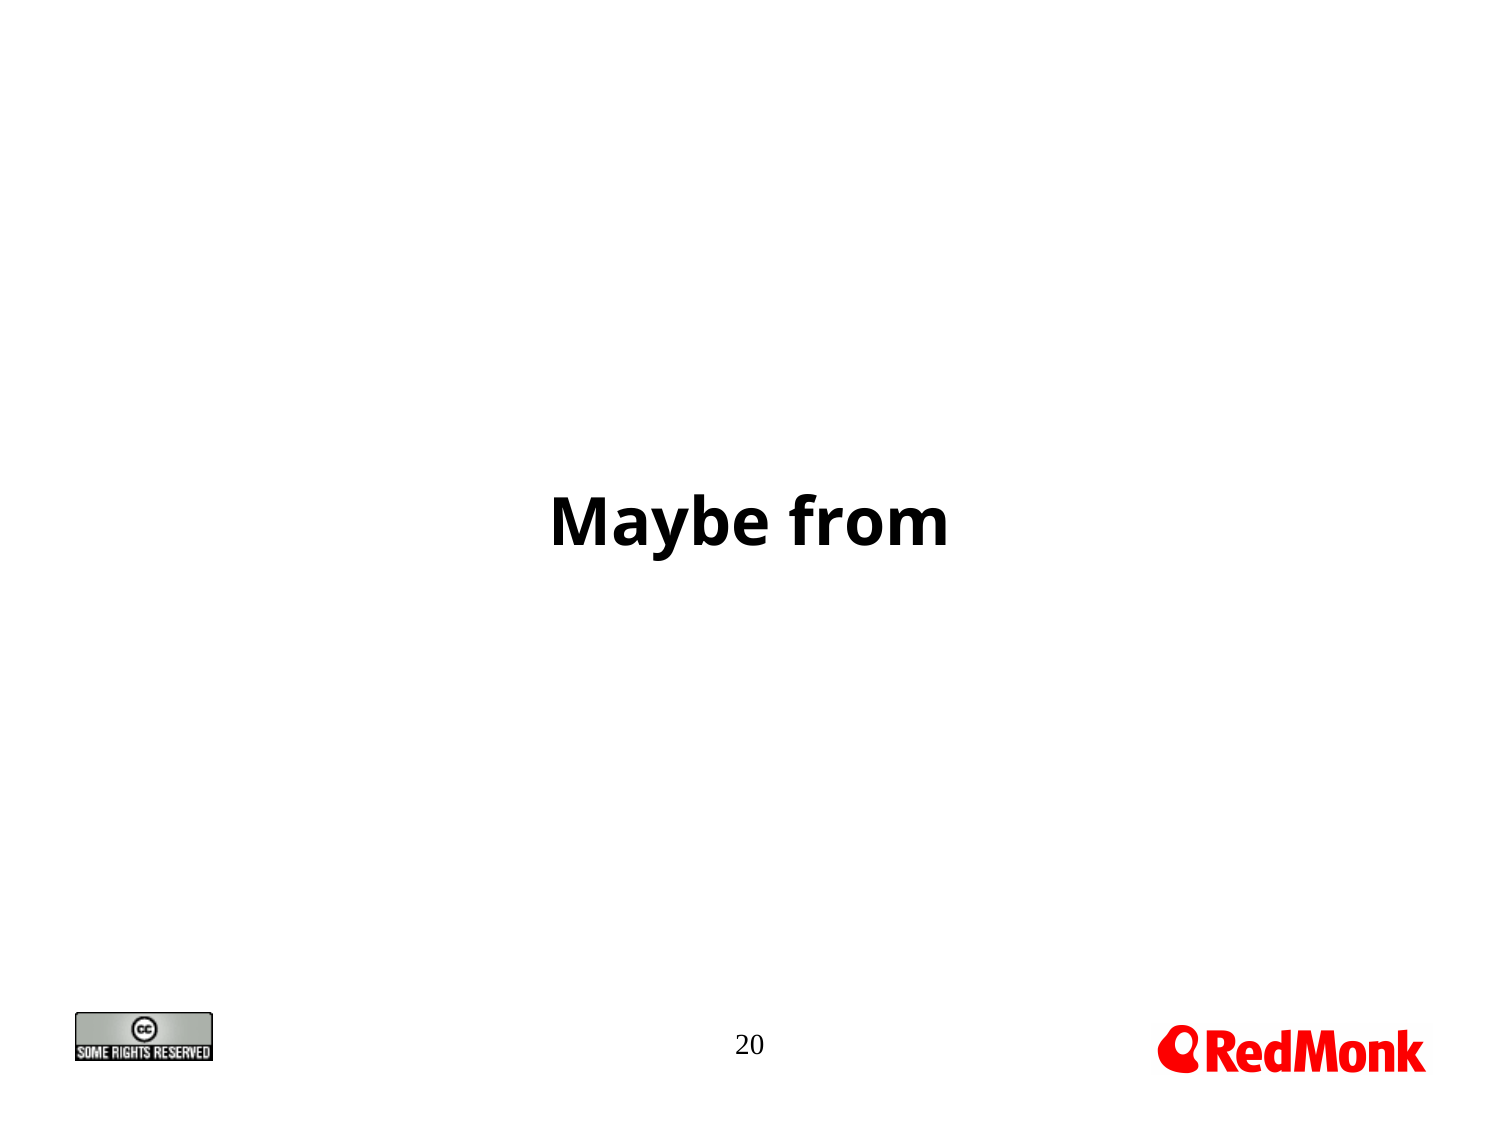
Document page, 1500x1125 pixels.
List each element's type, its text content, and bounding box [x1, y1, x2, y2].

picture [75, 1012, 213, 1061]
text_box Maybe from [112, 470, 1388, 912]
picture [1151, 1023, 1433, 1075]
